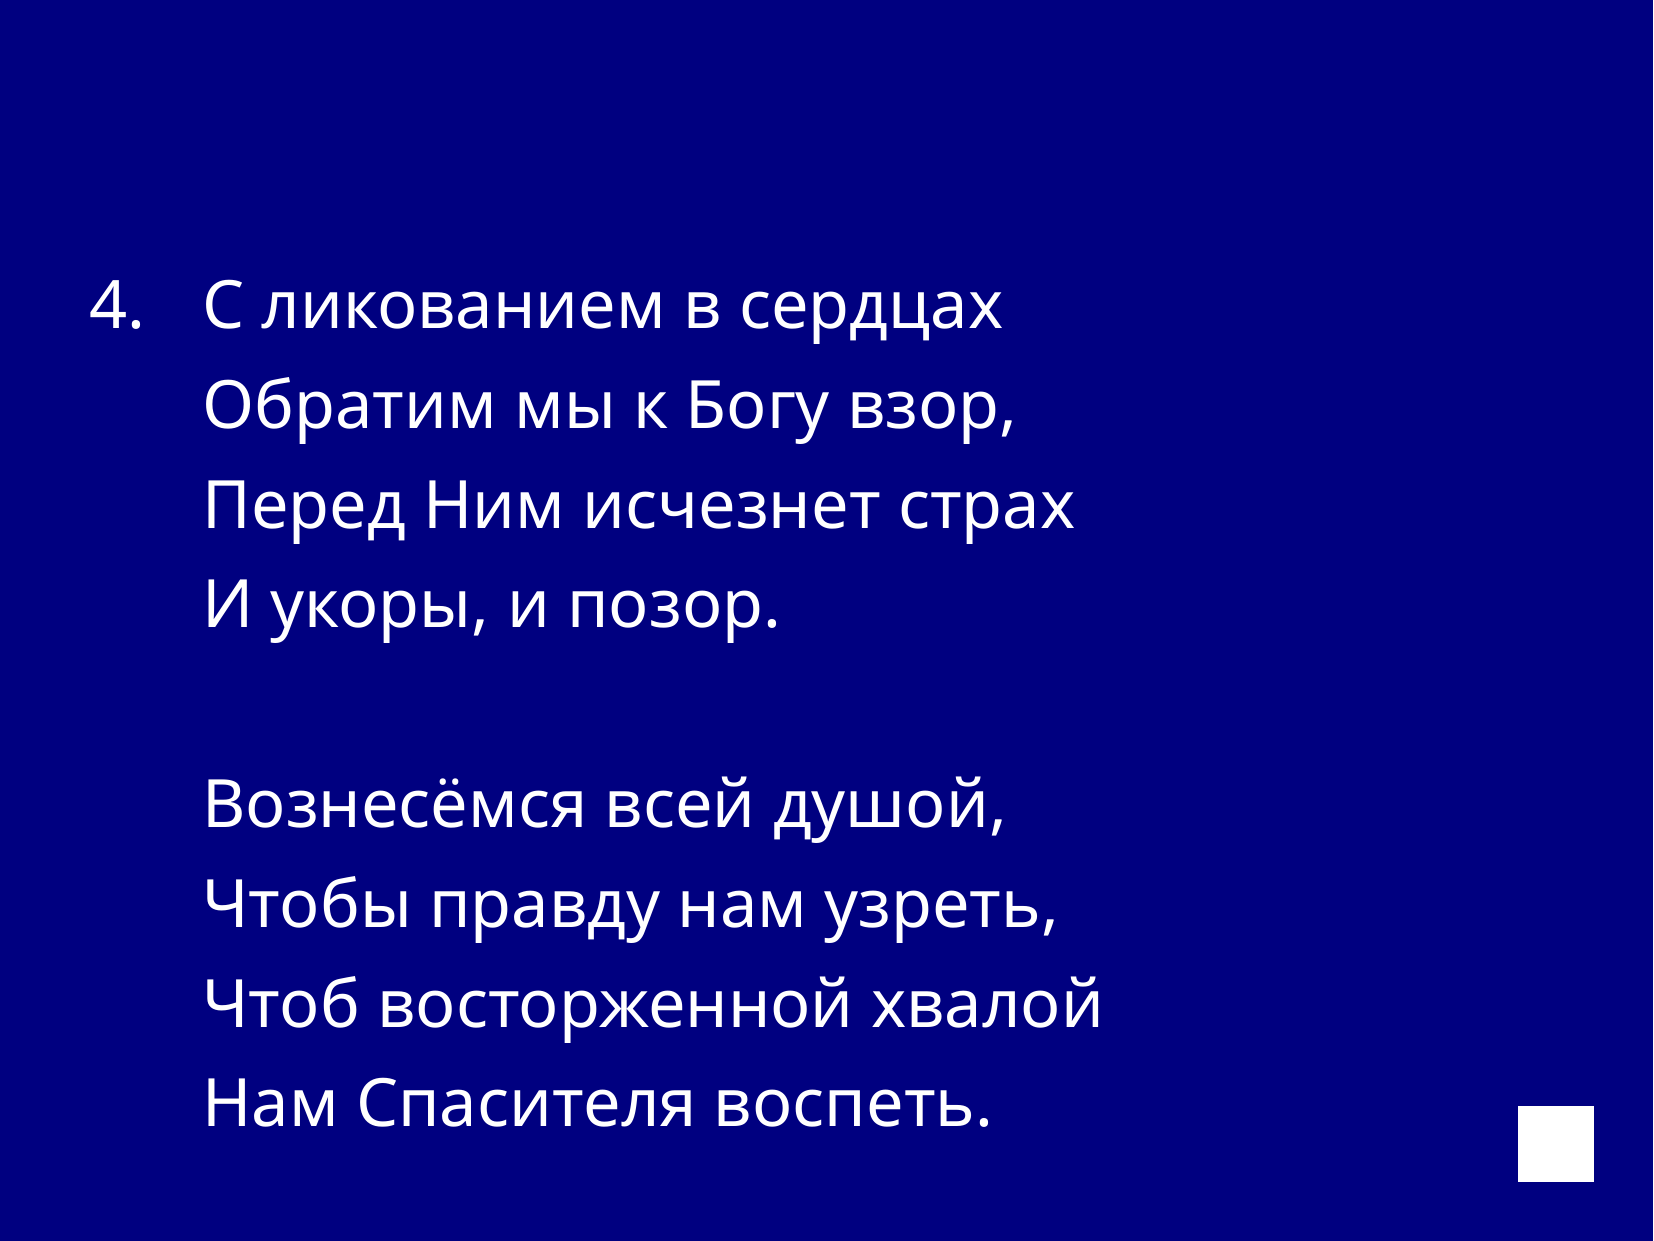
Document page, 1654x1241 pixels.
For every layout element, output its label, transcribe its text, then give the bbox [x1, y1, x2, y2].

text_box 4. С ликованием в сердцах Обратим мы к Богу взор, Перед Ним исчезнет страх И укоры, и позор. Вознесёмся всей душой, Чтобы правду нам узреть, Чтоб восторженной хвалой Нам Спасителя воспеть. [75, 150, 1576, 1163]
text_box [1518, 1106, 1594, 1182]
